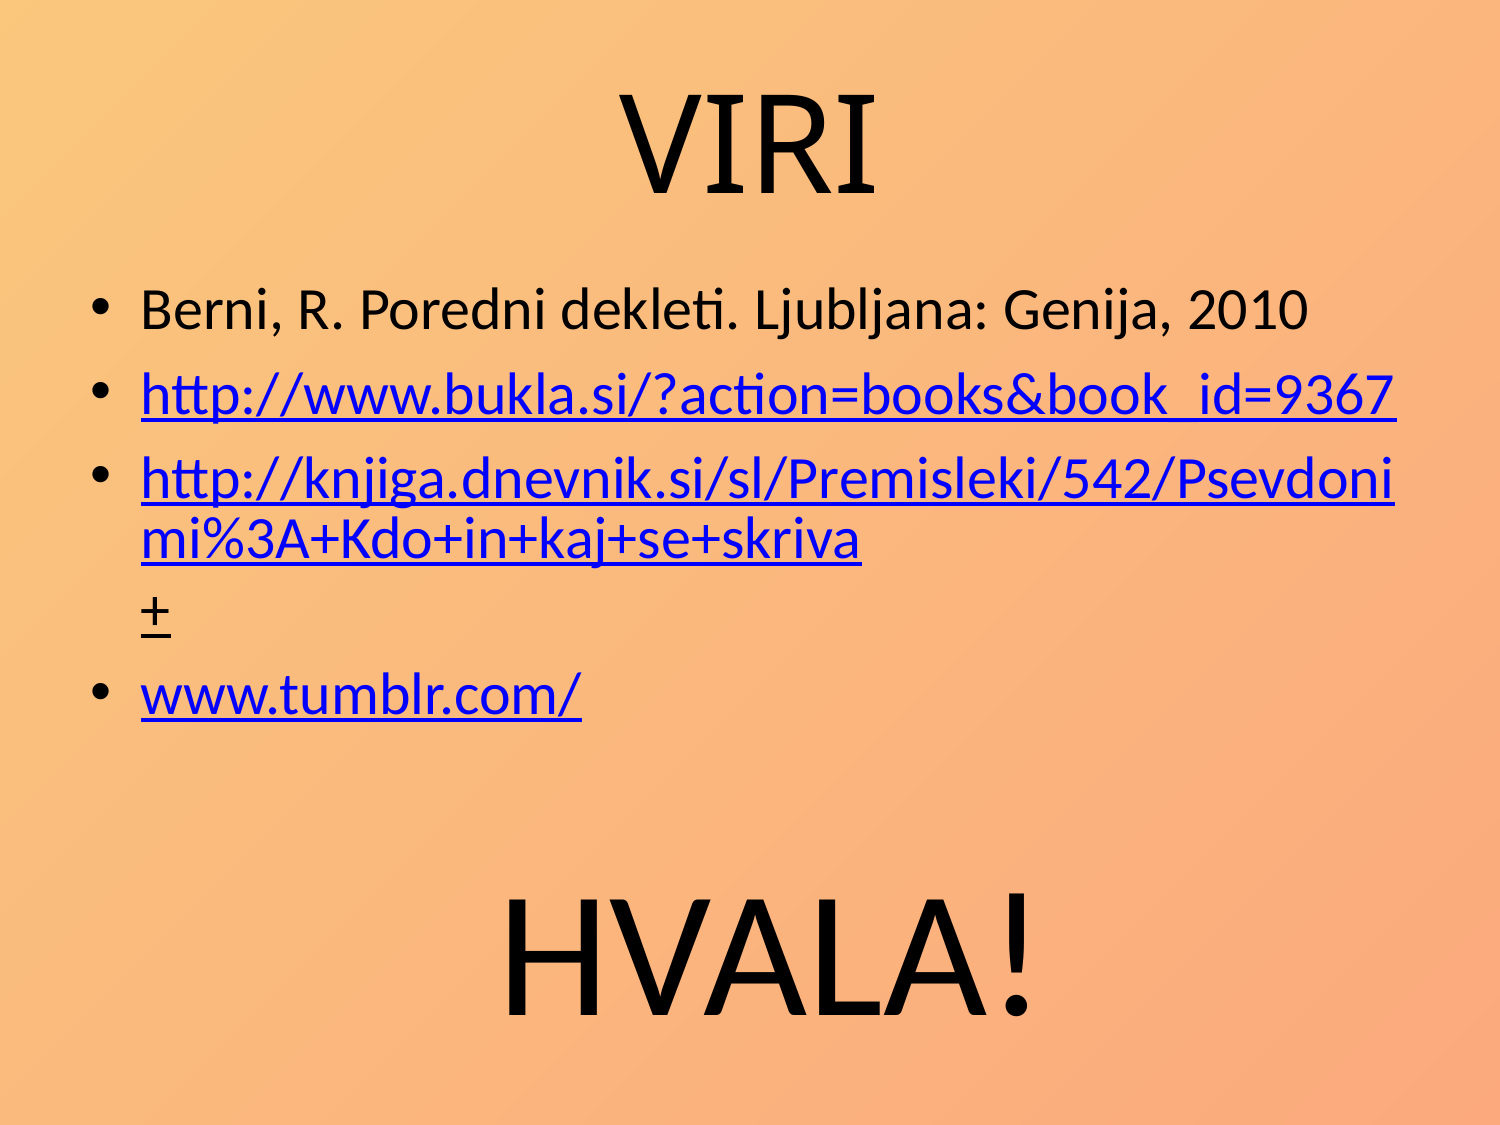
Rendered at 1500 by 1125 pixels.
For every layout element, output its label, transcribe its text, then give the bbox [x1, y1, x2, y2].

list Berni, R. Poredni dekleti. Ljubljana: Genija, 2010 http://www.bukla.si/?action=books&book_id=9367 http://knjiga.dnevnik.si/sl/Premisleki/542/Psevdonimi%3A+Kdo+in+kaj+se+skriva+ www.tumblr.com/ HVALA! [75, 262, 1424, 1005]
title VIRI [75, 45, 1425, 233]
